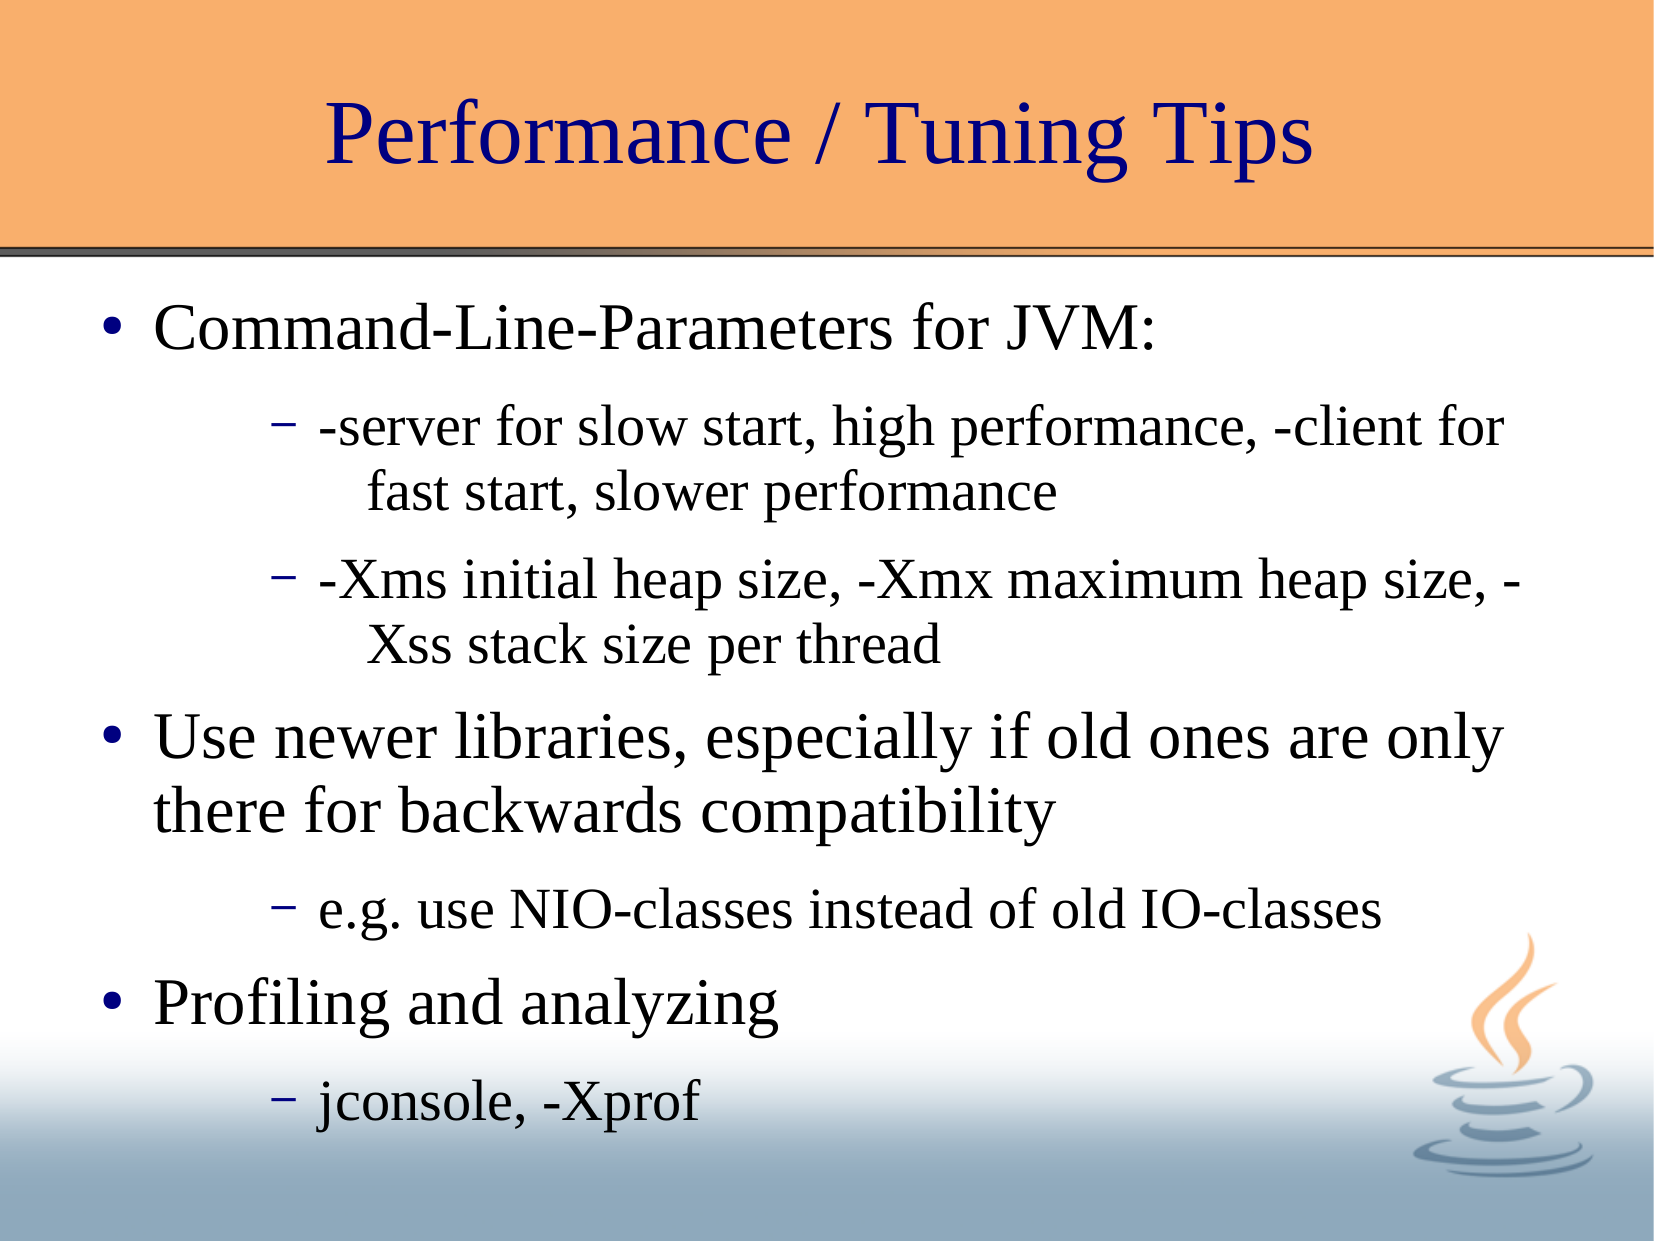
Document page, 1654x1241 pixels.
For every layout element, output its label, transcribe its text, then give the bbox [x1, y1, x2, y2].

title Performance / Tuning Tips [76, 29, 1565, 237]
list Command-Line-Parameters for JVM: -server for slow start, high performance, -client for fast start, slower performance -Xms initial heap size, -Xmx maximum heap size, -Xss stack size per thread Use newer libraries, especially if old ones are only there for backwards compatibility e.g. use NIO-classes instead of old IO-classes Profiling and analyzing jconsole, -Xprof [82, 290, 1571, 1228]
picture [0, 0, 1654, 1241]
